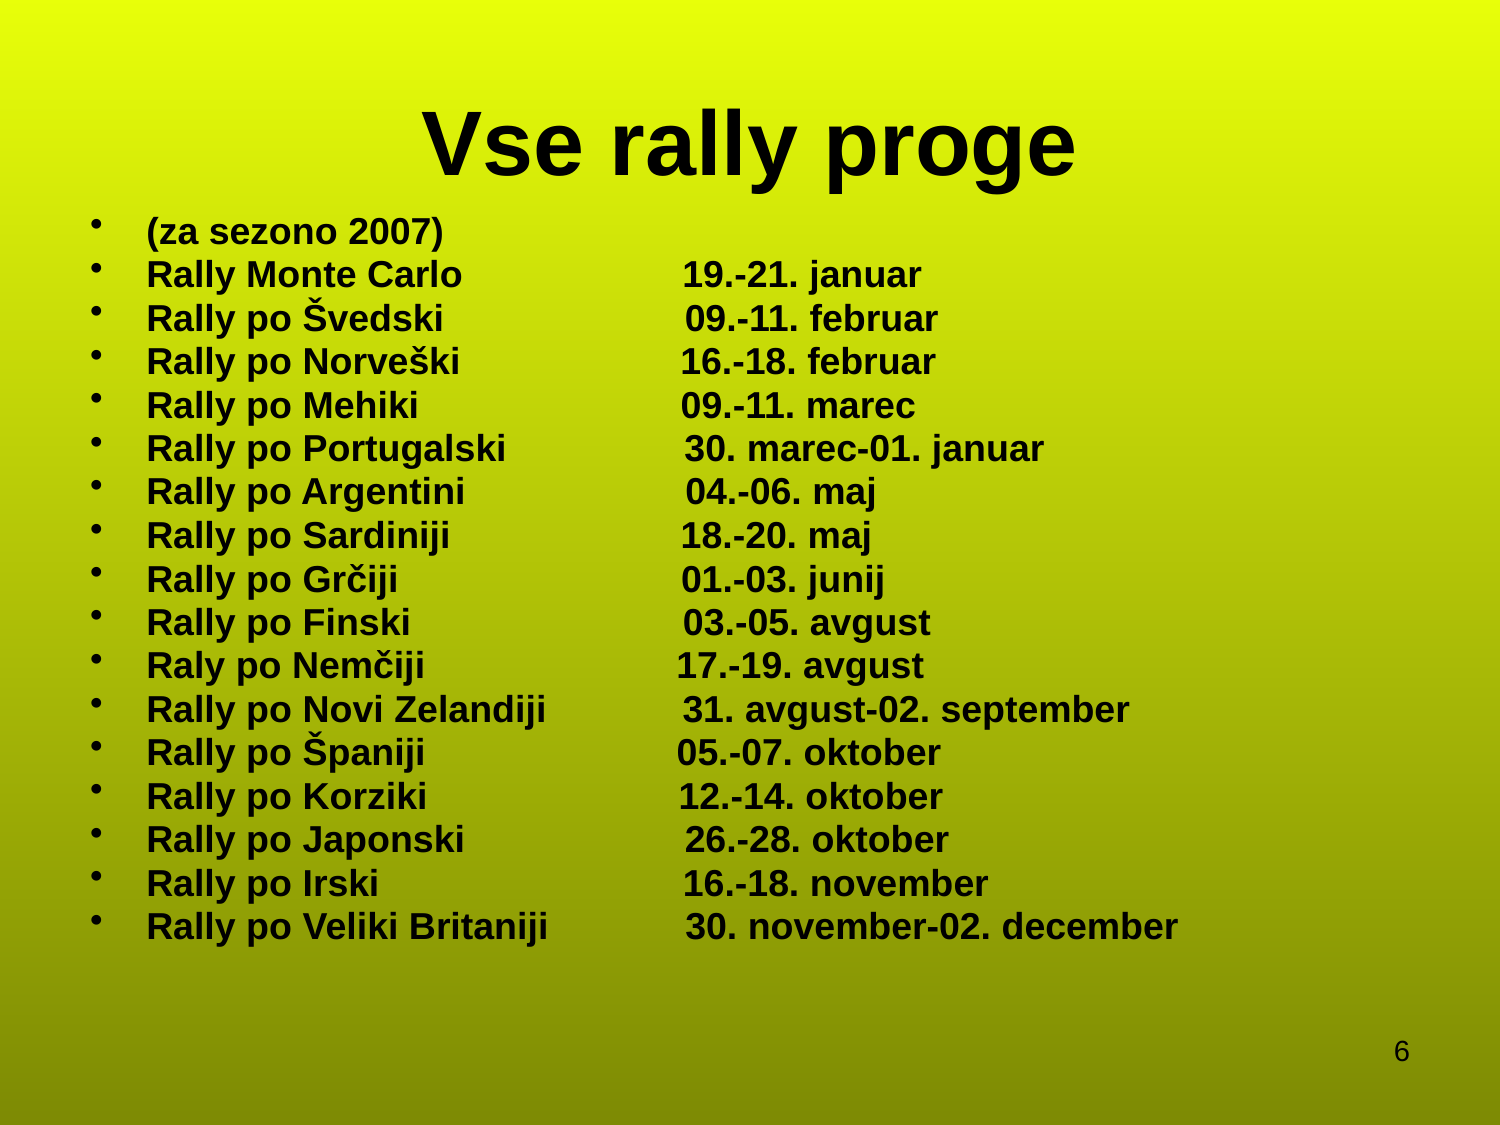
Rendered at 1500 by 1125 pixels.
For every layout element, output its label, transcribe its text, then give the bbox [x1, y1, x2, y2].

slide_number <number> [1074, 1047, 1425, 1103]
title Vse rally proge [75, 45, 1425, 208]
list (za sezono 2007) Rally Monte Carlo 19.-21. januar Rally po Švedski 09.-11. februar Rally po Norveški 16.-18. februar Rally po Mehiki 09.-11. marec Rally po Portugalski 30. marec-01. januar Rally po Argentini 04.-06. maj Rally po Sardiniji 18.-20. maj Rally po Grčiji 01.-03. junij Rally po Finski 03.-05. avgust Raly po Nemčiji 17.-19. avgust Rally po Novi Zelandiji 31. avgust-02. september Rally po Španiji 05.-07. oktober Rally po Korziki 12.-14. oktober Rally po Japonski 26.-28. oktober Rally po Irski 16.-18. november Rally po Veliki Britaniji 30. november-02. december [75, 208, 1425, 1047]
